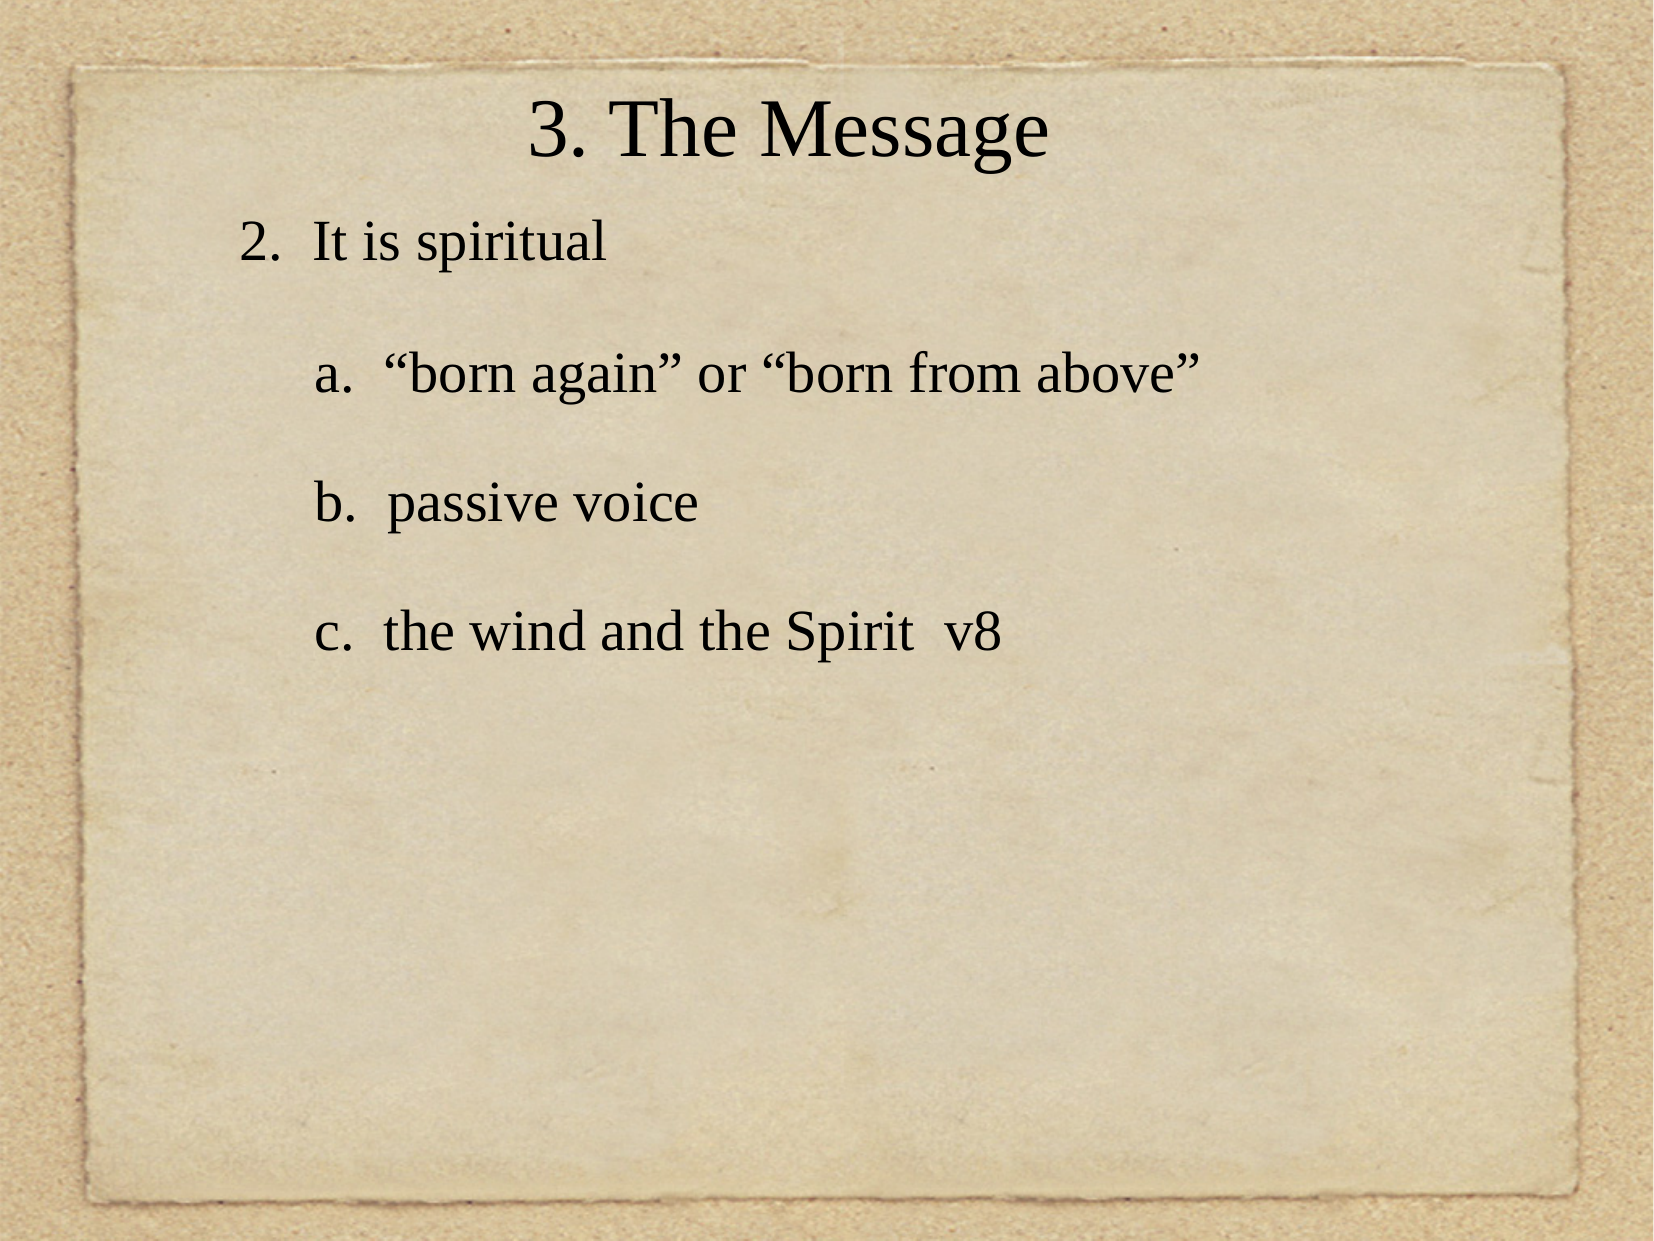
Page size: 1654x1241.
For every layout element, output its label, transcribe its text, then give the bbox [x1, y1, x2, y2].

picture [0, 0, 1654, 1241]
text_box 3. The Message 2. It is spiritual a. “born again” or “born from above” b. passive voice c. the wind and the Spirit v8 [75, 75, 1576, 1201]
